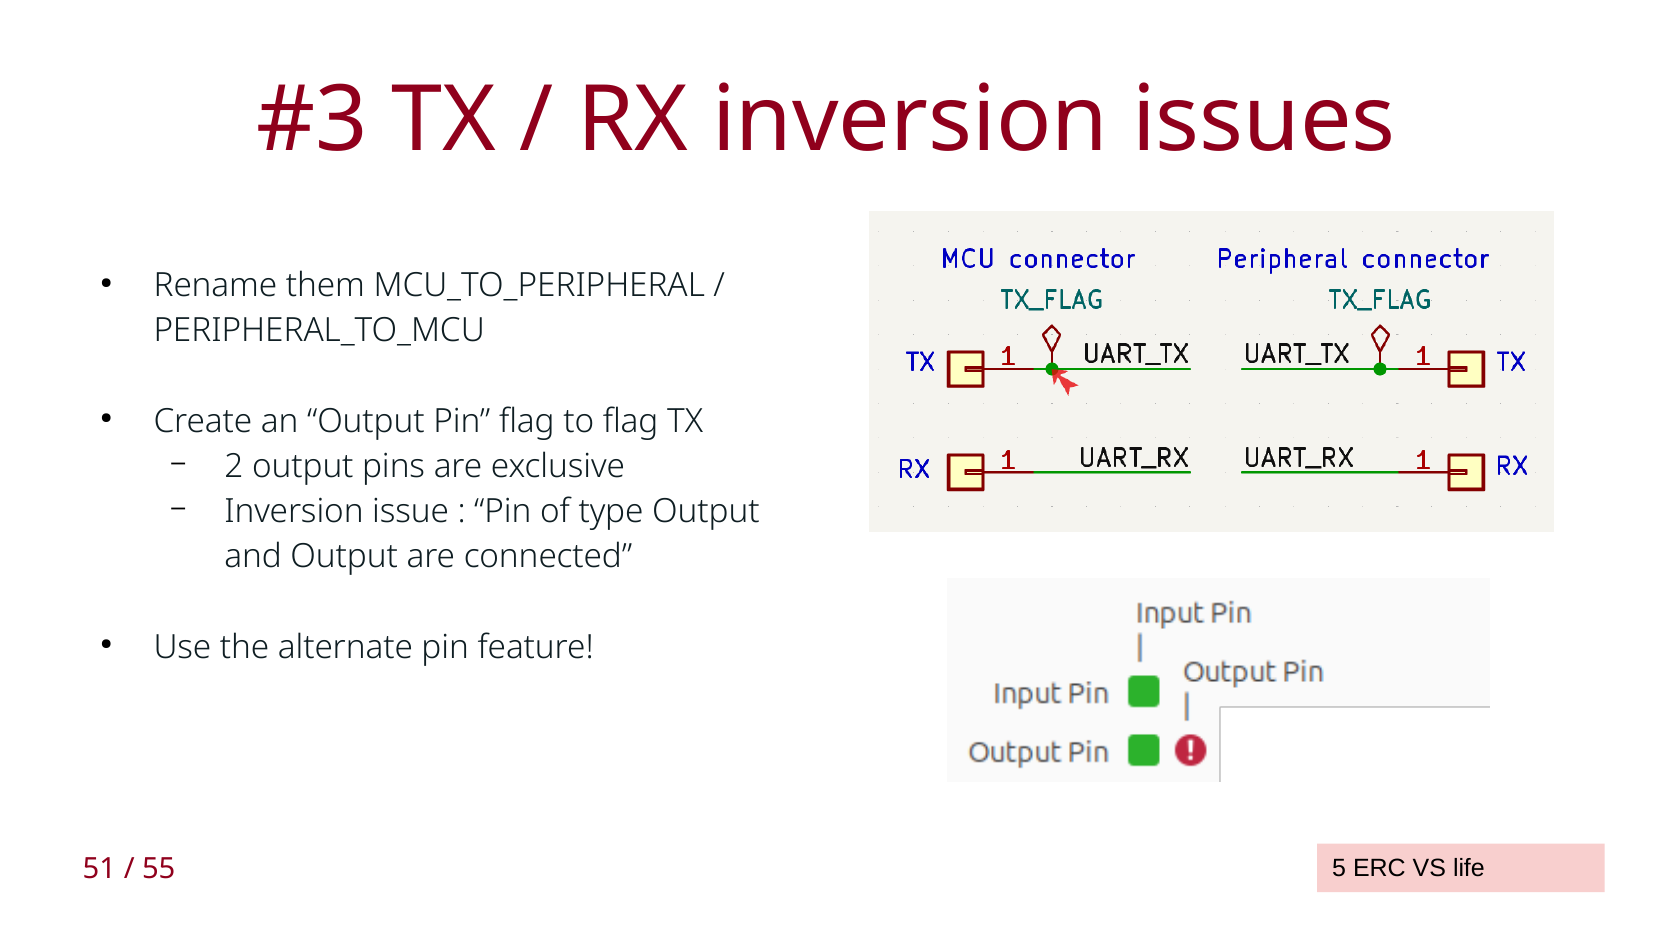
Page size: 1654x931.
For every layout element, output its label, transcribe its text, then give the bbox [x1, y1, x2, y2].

picture [947, 578, 1490, 782]
list Rename them MCU_TO_PERIPHERAL / PERIPHERAL_TO_MCU Create an “Output Pin” flag to flag TX 2 output pins are exclusive Inversion issue : “Pin of type Output and Output are connected” Use the alternate pin feature! [82, 170, 809, 710]
picture [869, 211, 1554, 532]
text_box 5 ERC VS life [1317, 843, 1605, 893]
title #3 TX / RX inversion issues [82, 37, 1571, 193]
